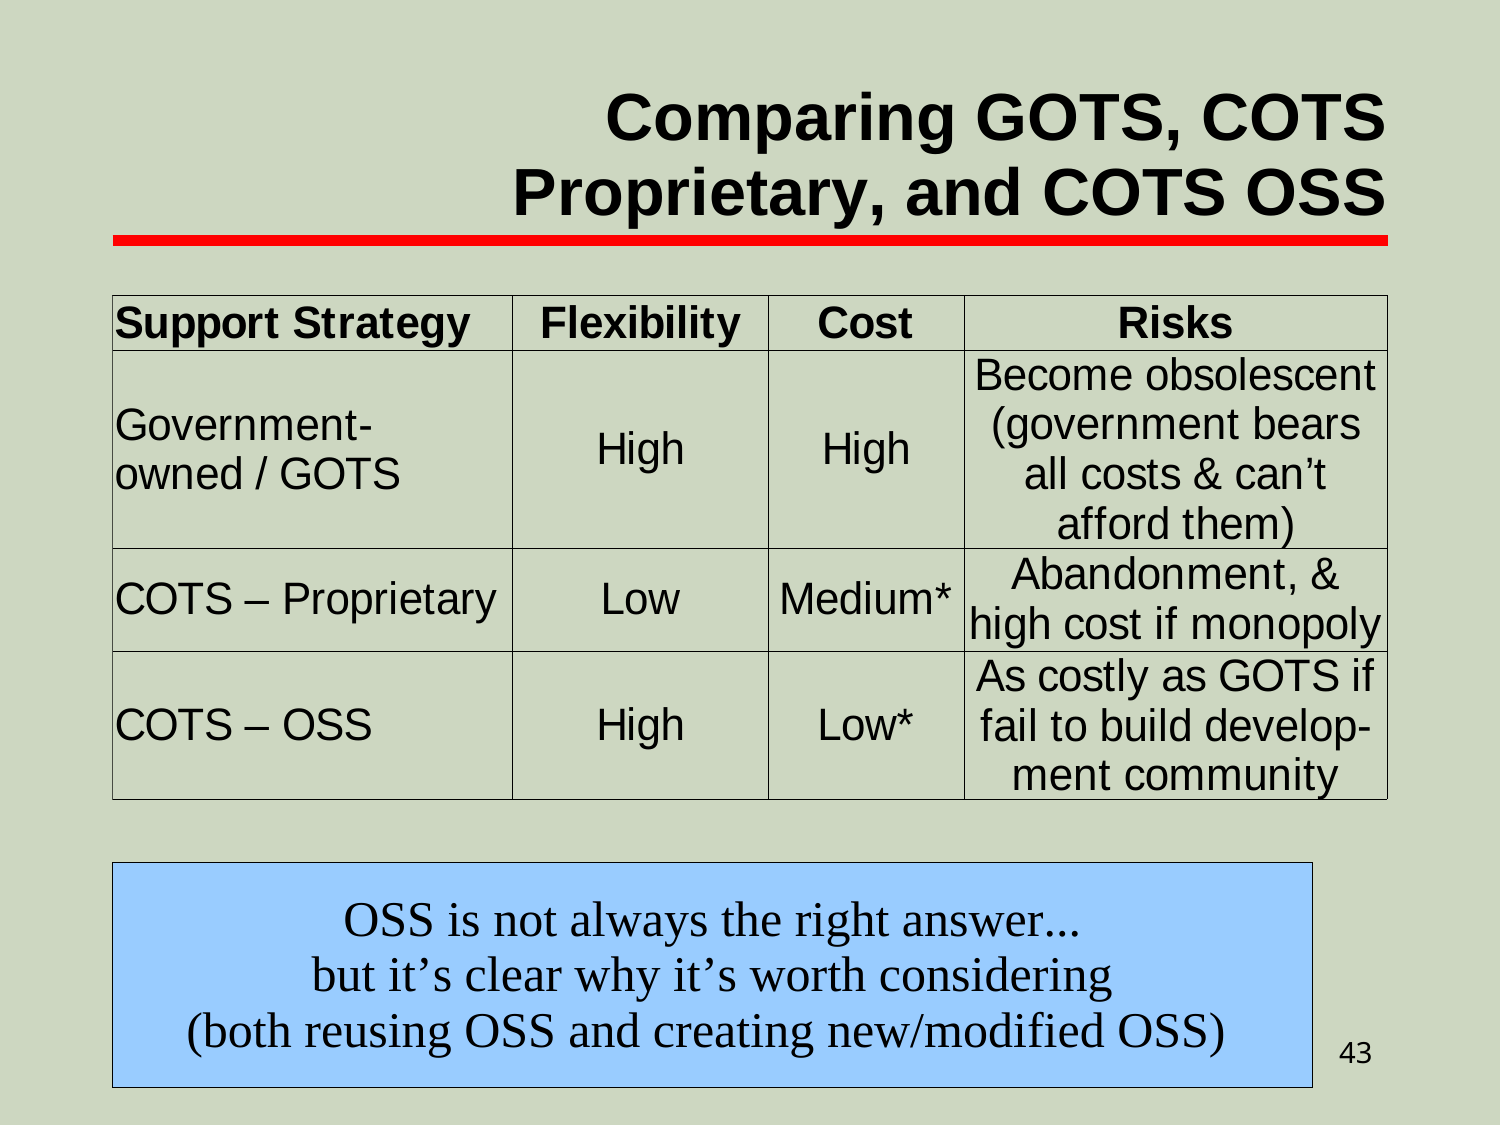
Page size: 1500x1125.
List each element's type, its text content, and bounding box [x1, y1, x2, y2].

title Comparing GOTS, COTS Proprietary, and COTS OSS [337, 79, 1388, 230]
chart [112, 295, 1500, 852]
text_box OSS is not always the right answer... but it’s clear why it’s worth considering (both reusing OSS and creating new/modified OSS) [112, 862, 1313, 1088]
